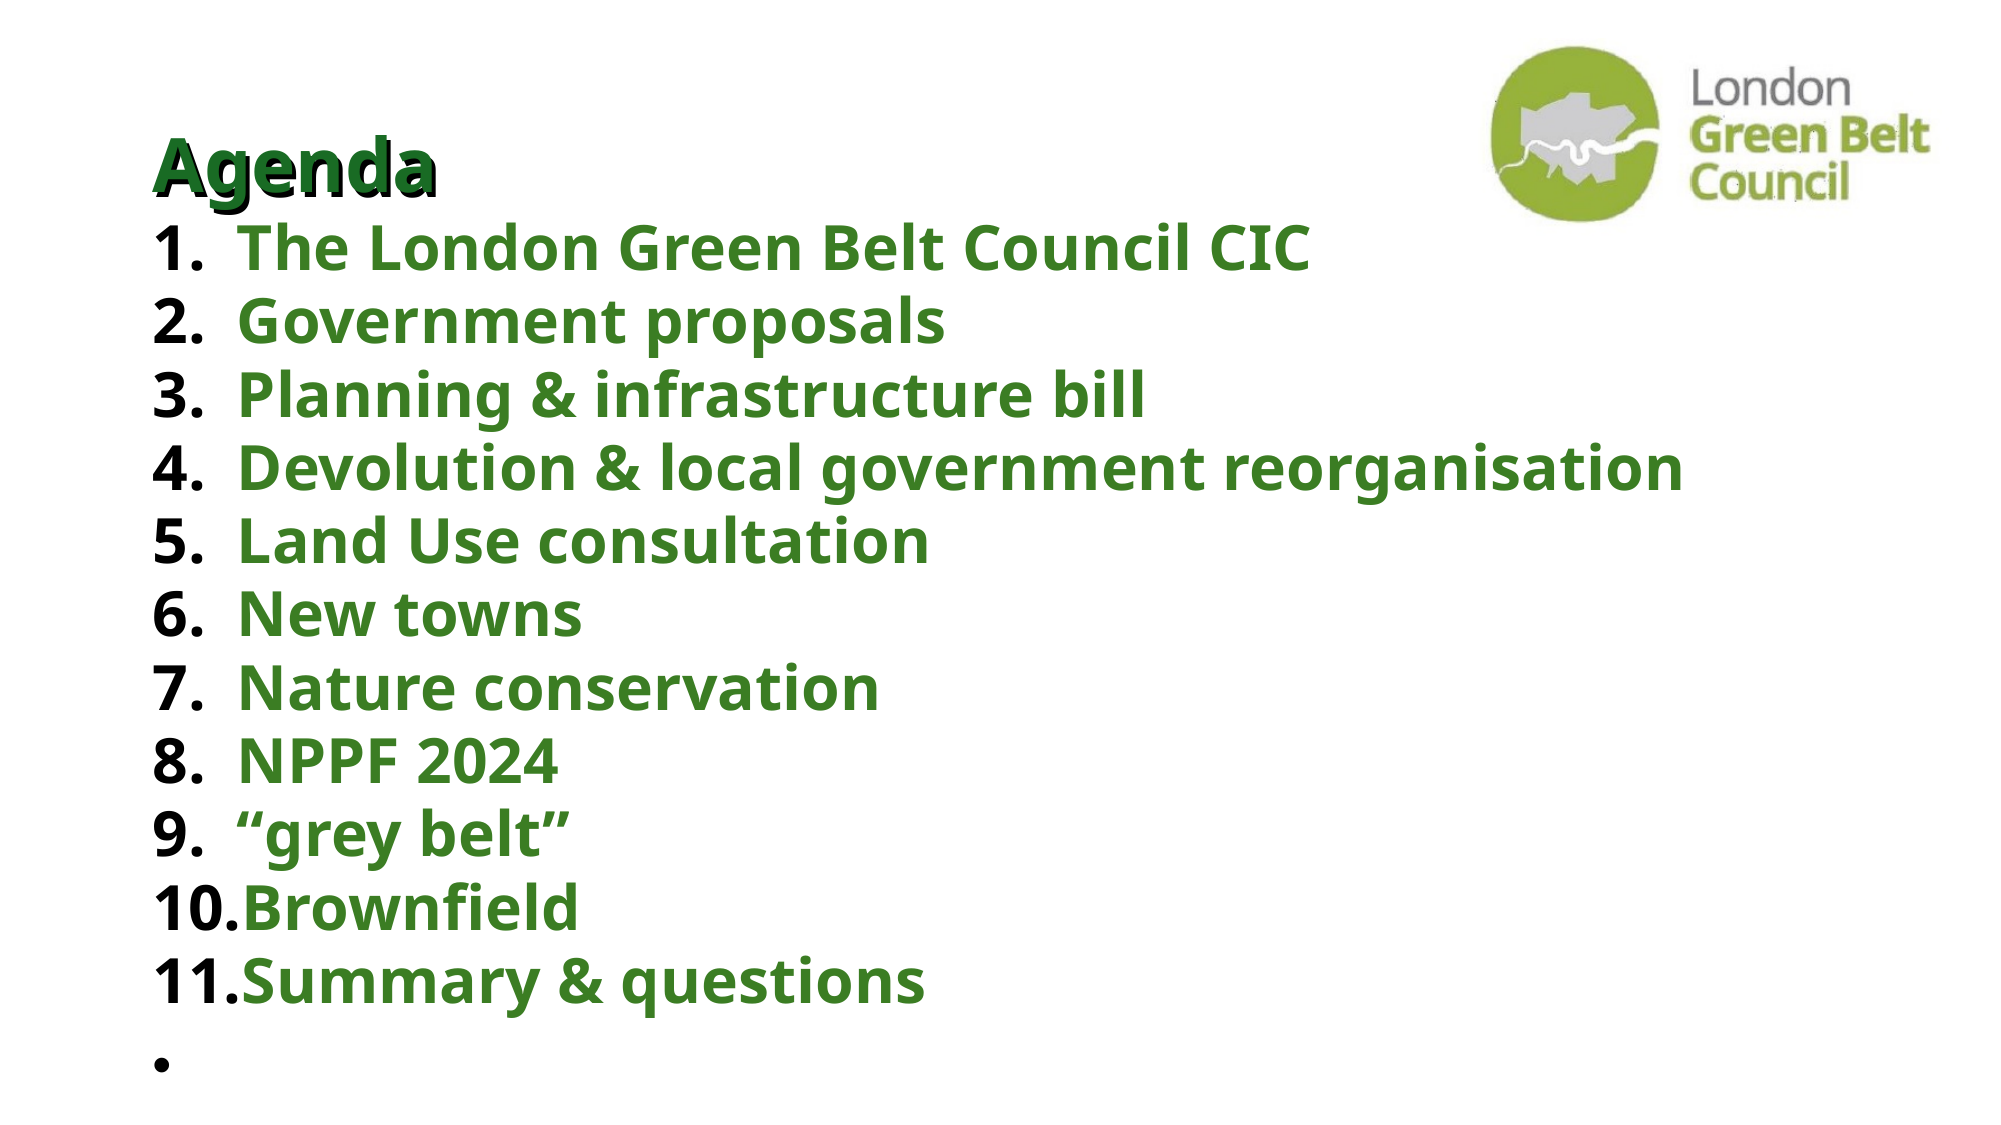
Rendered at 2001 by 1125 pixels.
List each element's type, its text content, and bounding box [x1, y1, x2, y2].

picture [1465, 38, 1971, 240]
list The London Green Belt Council CIC Government proposals Planning & infrastructure bill Devolution & local government reorganisation Land Use consultation New towns Nature conservation NPPF 2024 “grey belt” Brownfield Summary & questions [137, 221, 1863, 1087]
title Agenda [137, 59, 1465, 221]
